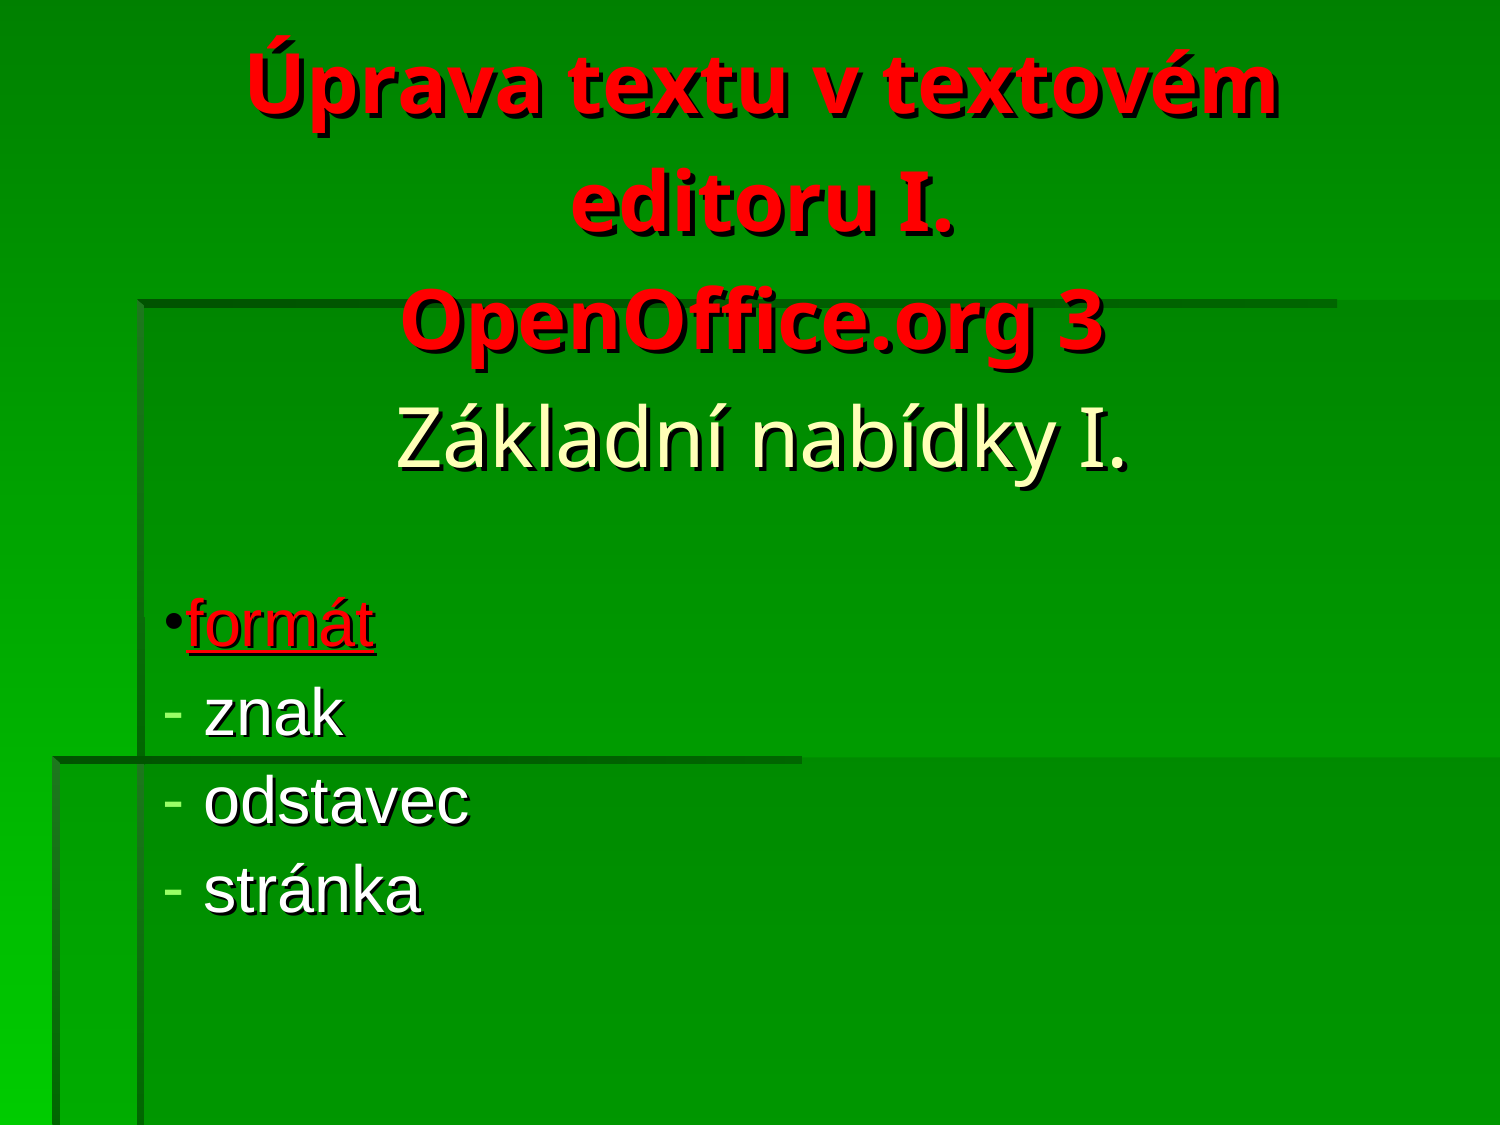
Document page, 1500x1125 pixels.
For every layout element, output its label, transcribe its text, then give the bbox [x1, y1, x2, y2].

list formát znak odstavec stránka [147, 574, 1451, 1001]
title Úprava textu v textovém editoru I. OpenOffice.org 3 Základní nabídky I. [75, 0, 1451, 522]
